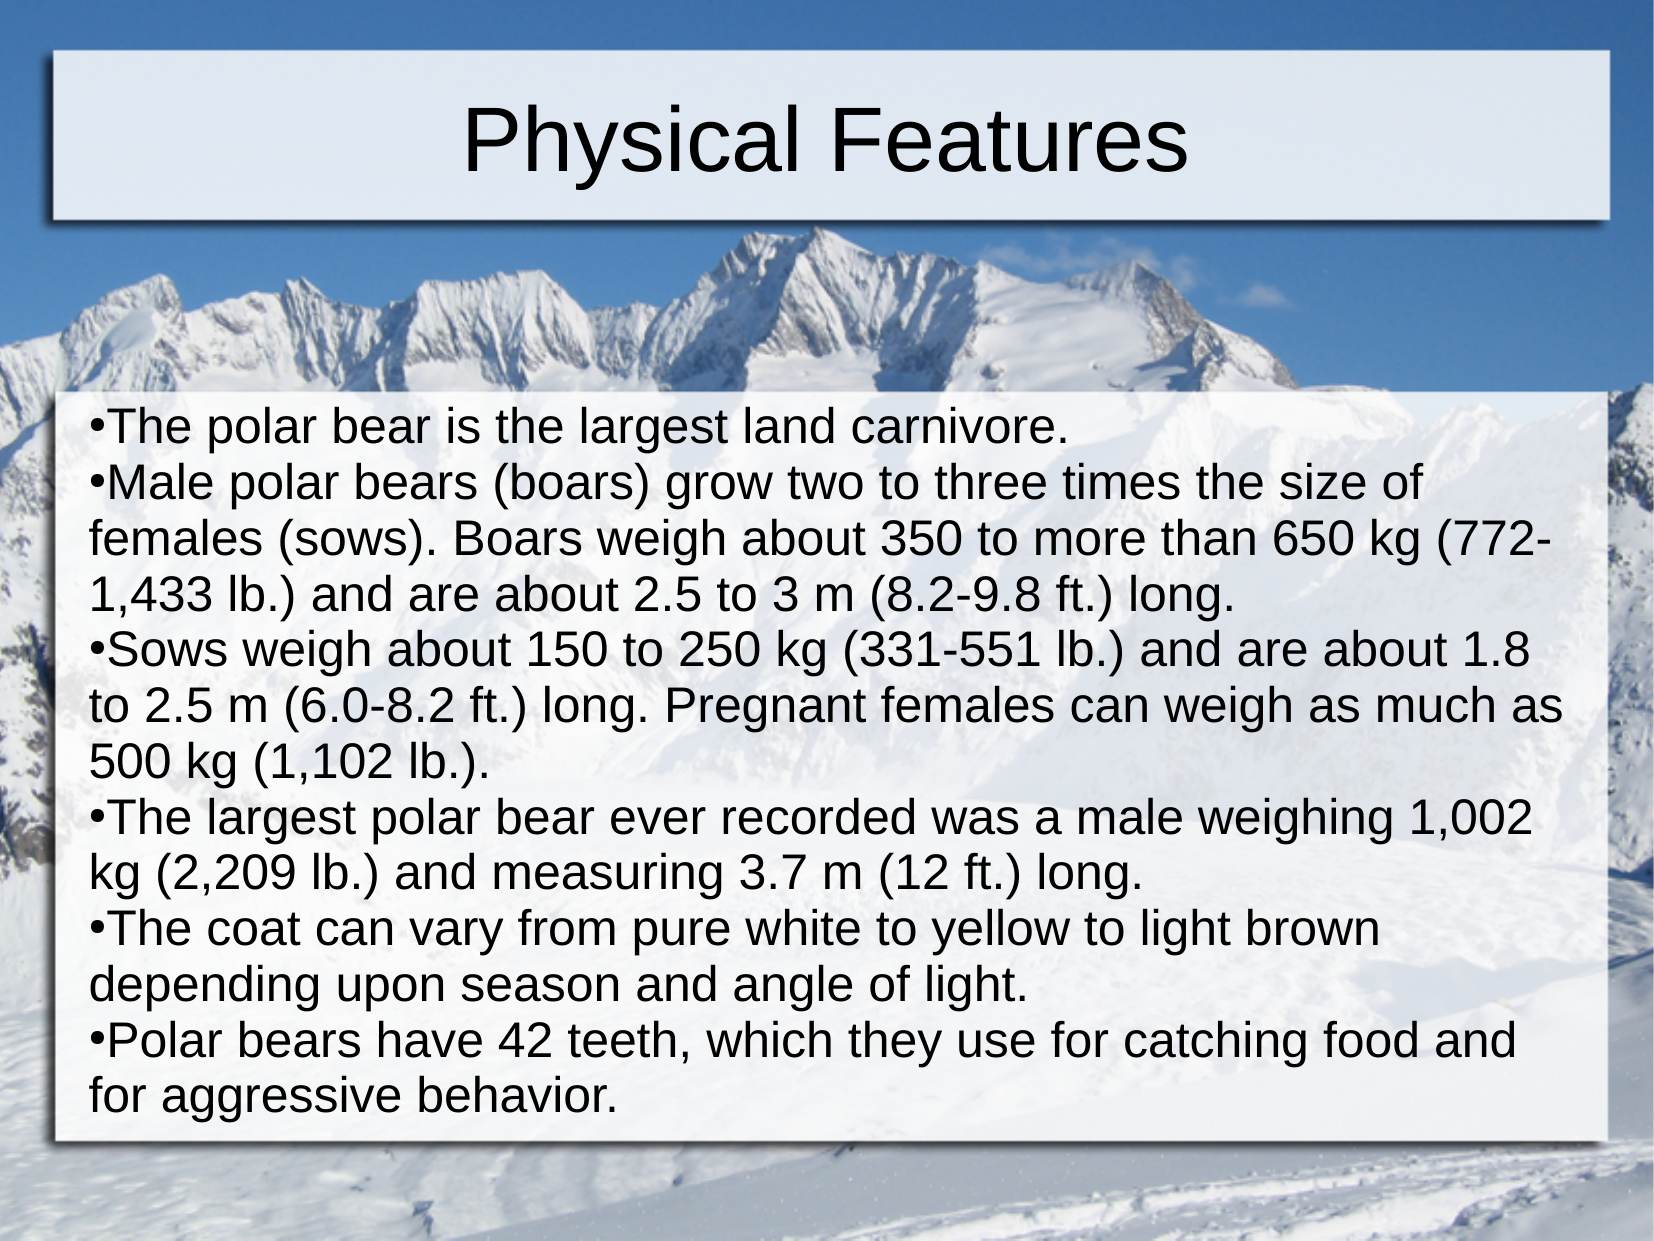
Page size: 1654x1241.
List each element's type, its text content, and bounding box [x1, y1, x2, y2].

title Physical Features [59, 68, 1595, 212]
picture [0, 0, 1654, 1241]
subtitle The polar bear is the largest land carnivore. Male polar bears (boars) grow two to three times the size of females (sows). Boars weigh about 350 to more than 650 kg (772-1,433 lb.) and are about 2.5 to 3 m (8.2-9.8 ft.) long. Sows weigh about 150 to 250 kg (331-551 lb.) and are about 1.8 to 2.5 m (6.0-8.2 ft.) long. Pregnant females can weigh as much as 500 kg (1,102 lb.). The largest polar bear ever recorded was a male weighing 1,002 kg (2,209 lb.) and measuring 3.7 m (12 ft.) long. The coat can vary from pure white to yellow to light brown depending upon season and angle of light. Polar bears have 42 teeth, which they use for catching food and for aggressive behavior. [88, 398, 1571, 1124]
